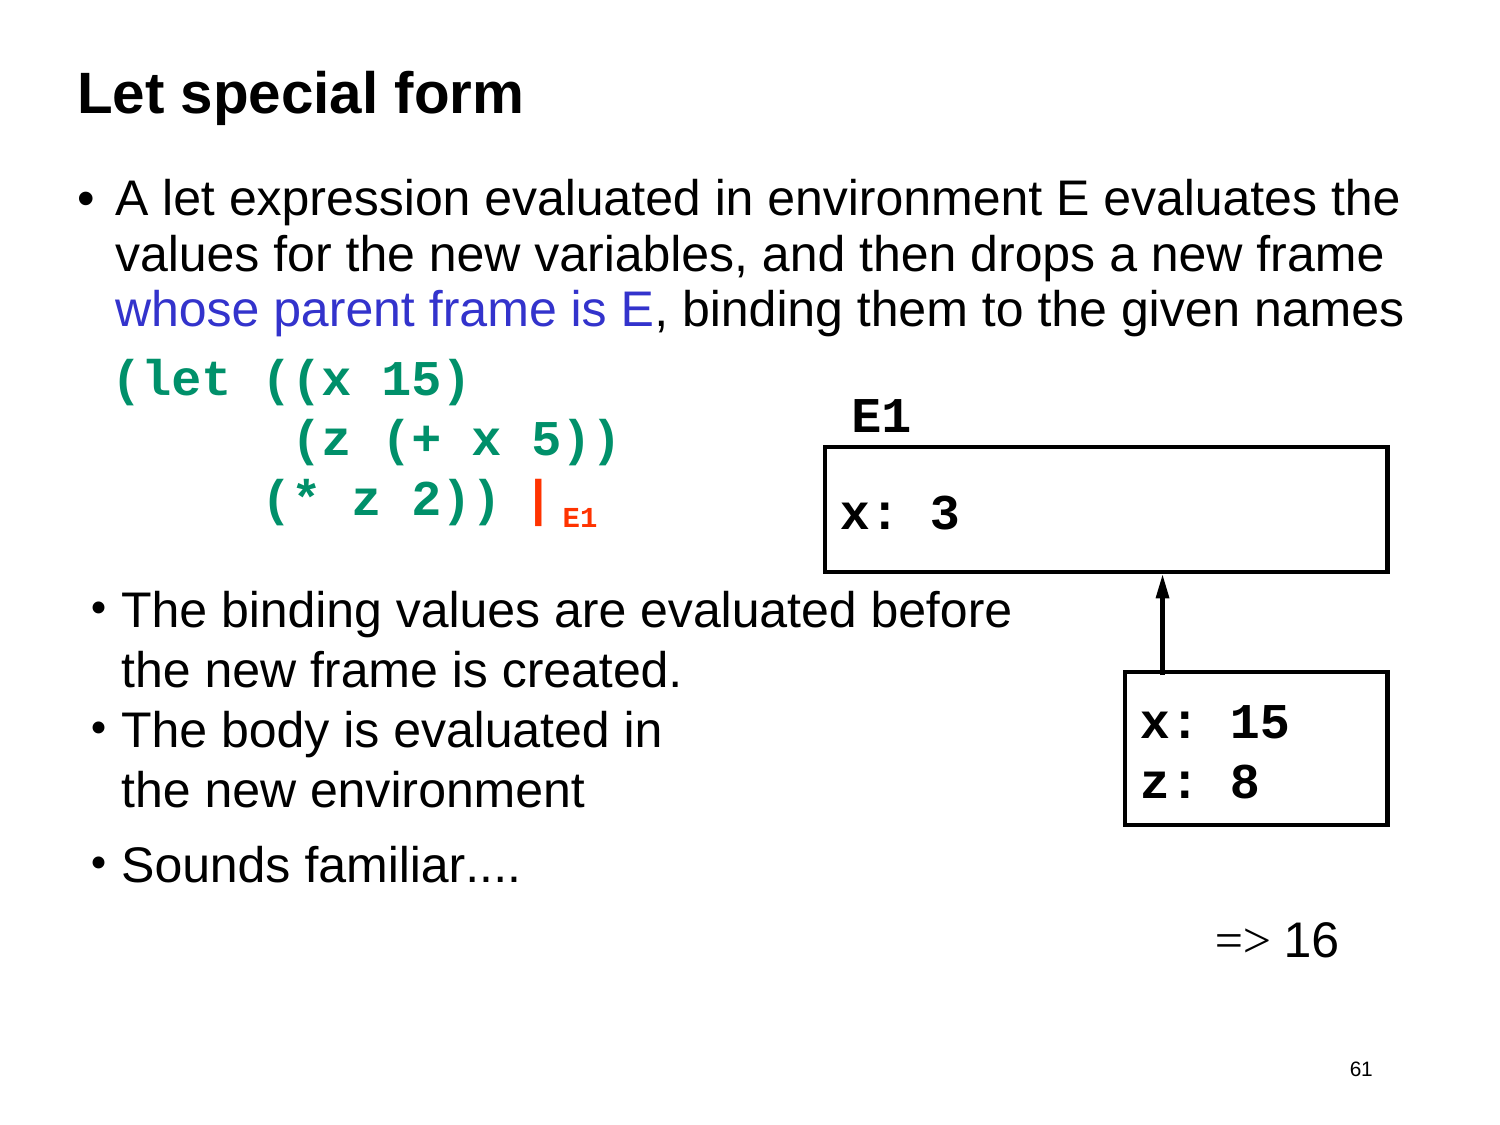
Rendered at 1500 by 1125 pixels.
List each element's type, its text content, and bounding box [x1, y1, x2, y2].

list A let expression evaluated in environment E evaluates the values for the new variables, and then drops a new frame whose parent frame is E, binding them to the given names [62, 162, 1450, 376]
text_box => 16 [1200, 900, 1355, 975]
text_box (let ((x 15) (z (+ x 5)) (* z 2)) | E1 [96, 376, 637, 542]
title Let special form [62, 24, 1338, 162]
text_box x: 15 z: 8 [1124, 672, 1388, 825]
text_box The binding values are evaluated before the new frame is created. The body is evaluated in the new environment [75, 570, 1051, 863]
text_box E1 [836, 374, 927, 451]
text_box Sounds familiar.... [75, 825, 537, 901]
text_box x: 3 [824, 447, 1388, 573]
